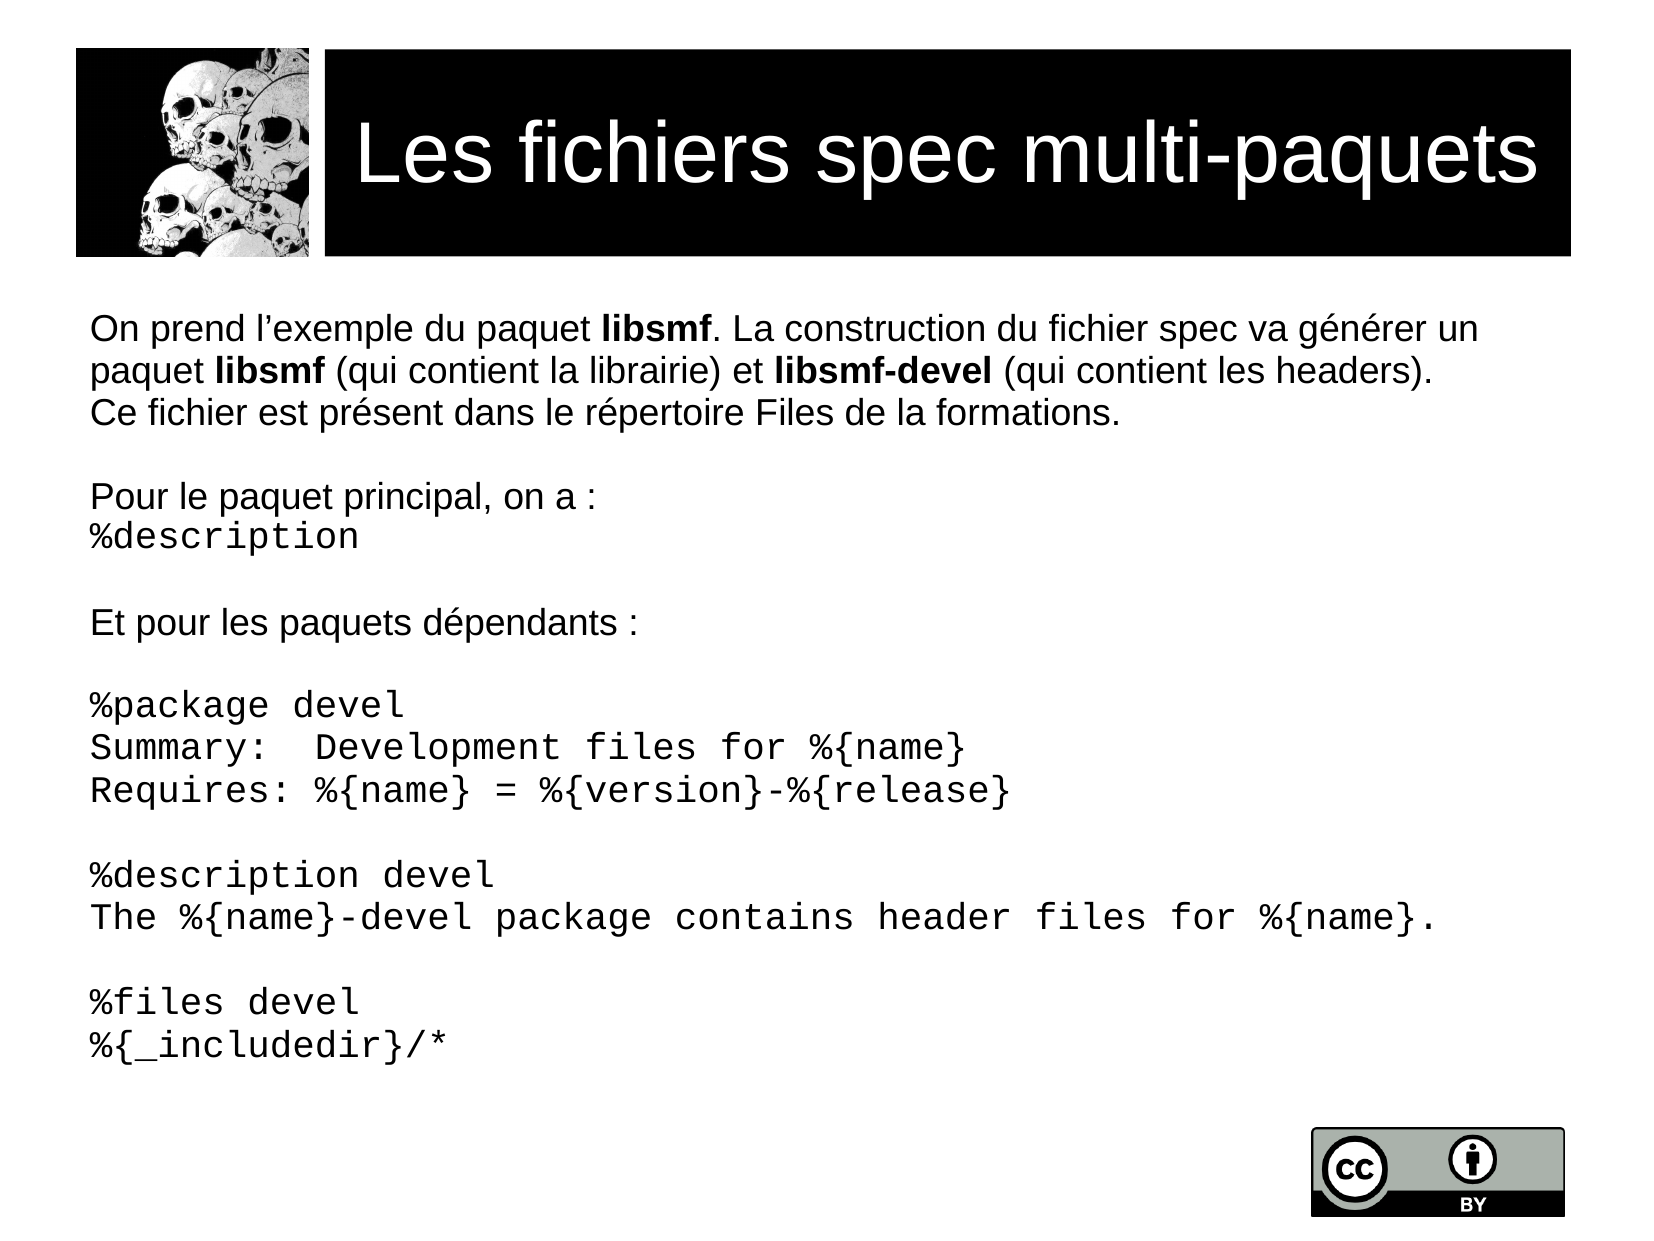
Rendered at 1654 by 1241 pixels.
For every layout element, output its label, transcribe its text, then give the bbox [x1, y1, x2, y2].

title Les fichiers spec multi-paquets [324, 49, 1571, 257]
picture [1311, 1127, 1565, 1217]
text_box On prend l’exemple du paquet libsmf. La construction du fichier spec va générer un paquet libsmf (qui contient la librairie) et libsmf-devel (qui contient les headers). Ce fichier est présent dans le répertoire Files de la formations. Pour le paquet principal, on a : %description Et pour les paquets dépendants : %package devel Summary: Development files for %{name} Requires: %{name} = %{version}-%{release} %description devel The %{name}-devel package contains header files for %{name}. %files devel %{_includedir}/* [75, 300, 1576, 1119]
picture [76, 48, 309, 257]
